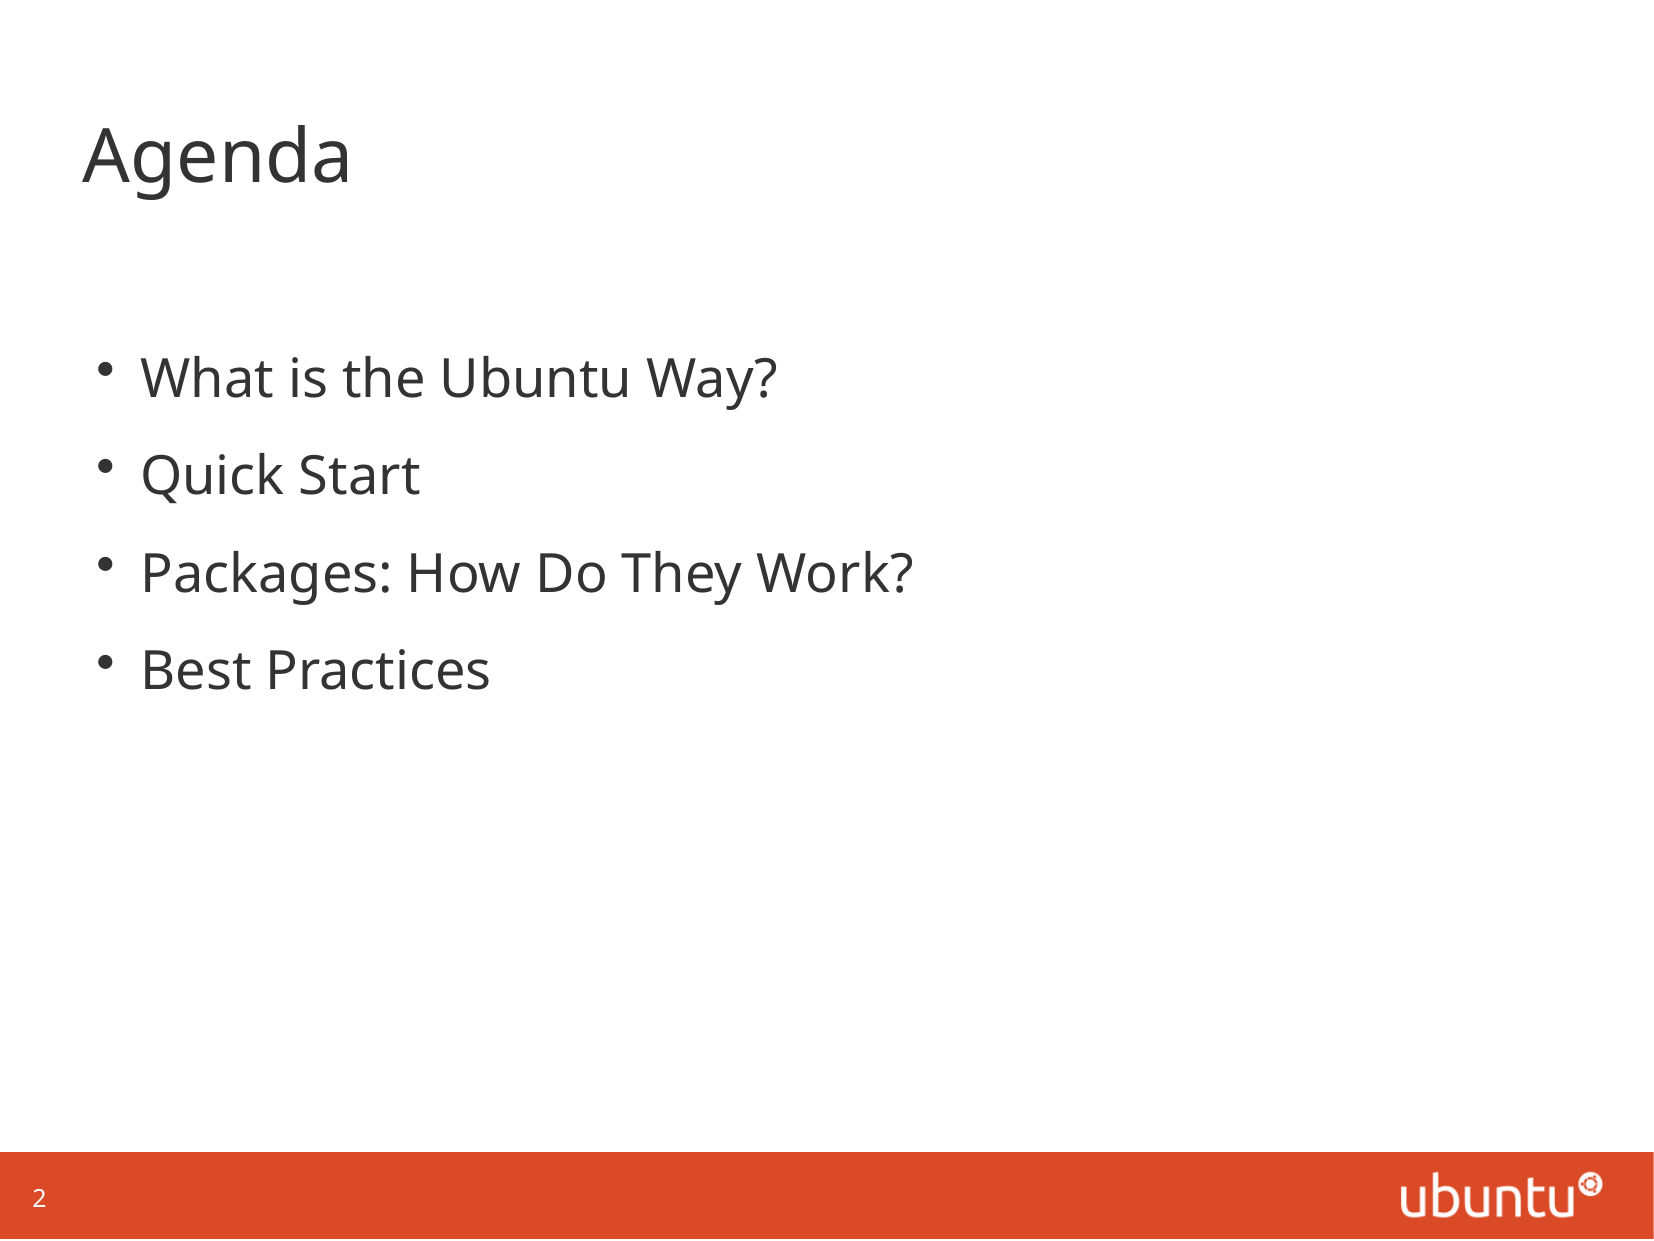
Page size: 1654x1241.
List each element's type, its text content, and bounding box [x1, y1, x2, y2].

picture [0, 1152, 1654, 1239]
title Agenda [82, 49, 1571, 257]
list What is the Ubuntu Way? Quick Start Packages: How Do They Work? Best Practices [87, 301, 1579, 1121]
